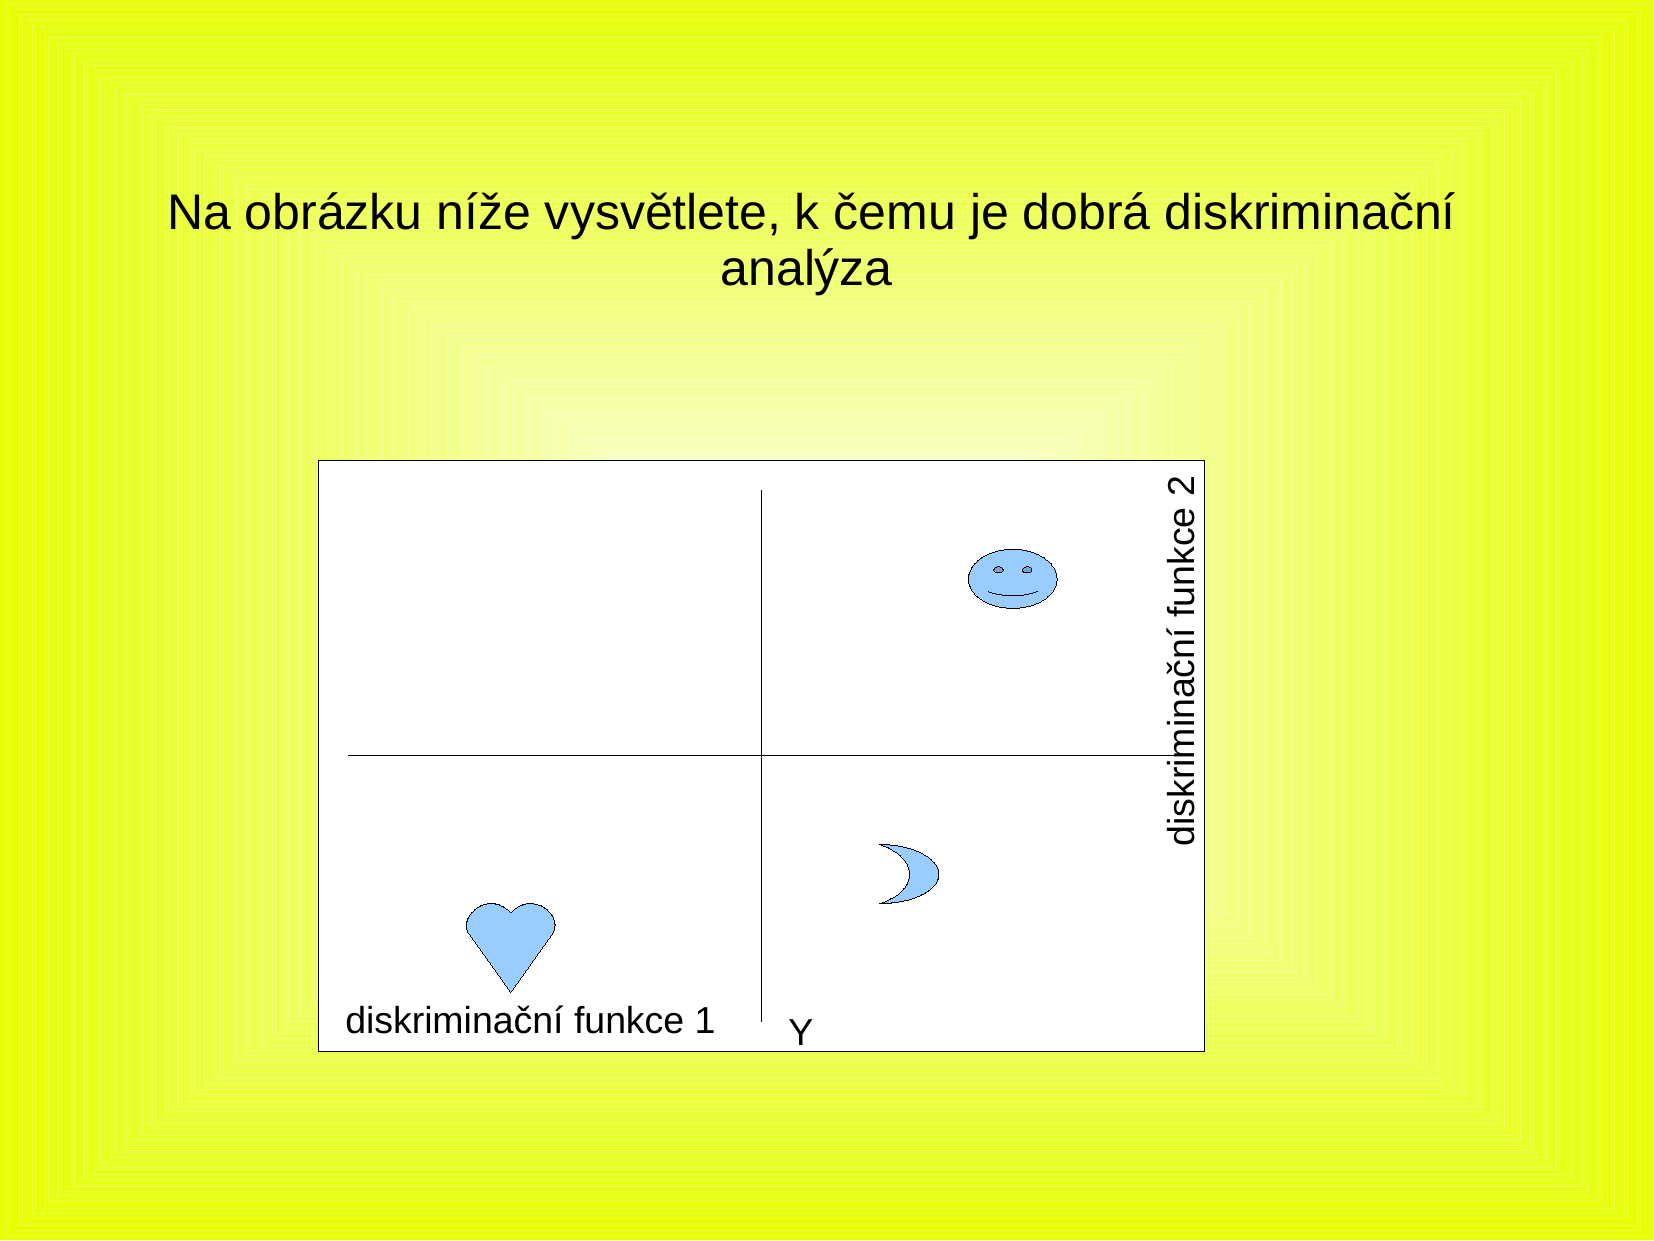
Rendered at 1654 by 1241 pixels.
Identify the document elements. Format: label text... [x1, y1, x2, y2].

text_box Y [773, 1003, 833, 1061]
text_box diskriminační funkce 2 [1152, 447, 1210, 862]
text_box diskriminační funkce 1 [330, 992, 745, 1049]
text_box Na obrázku níže vysvětlete, k čemu je dobrá diskriminační analýza [147, 177, 1477, 304]
text_box [318, 460, 1205, 1052]
